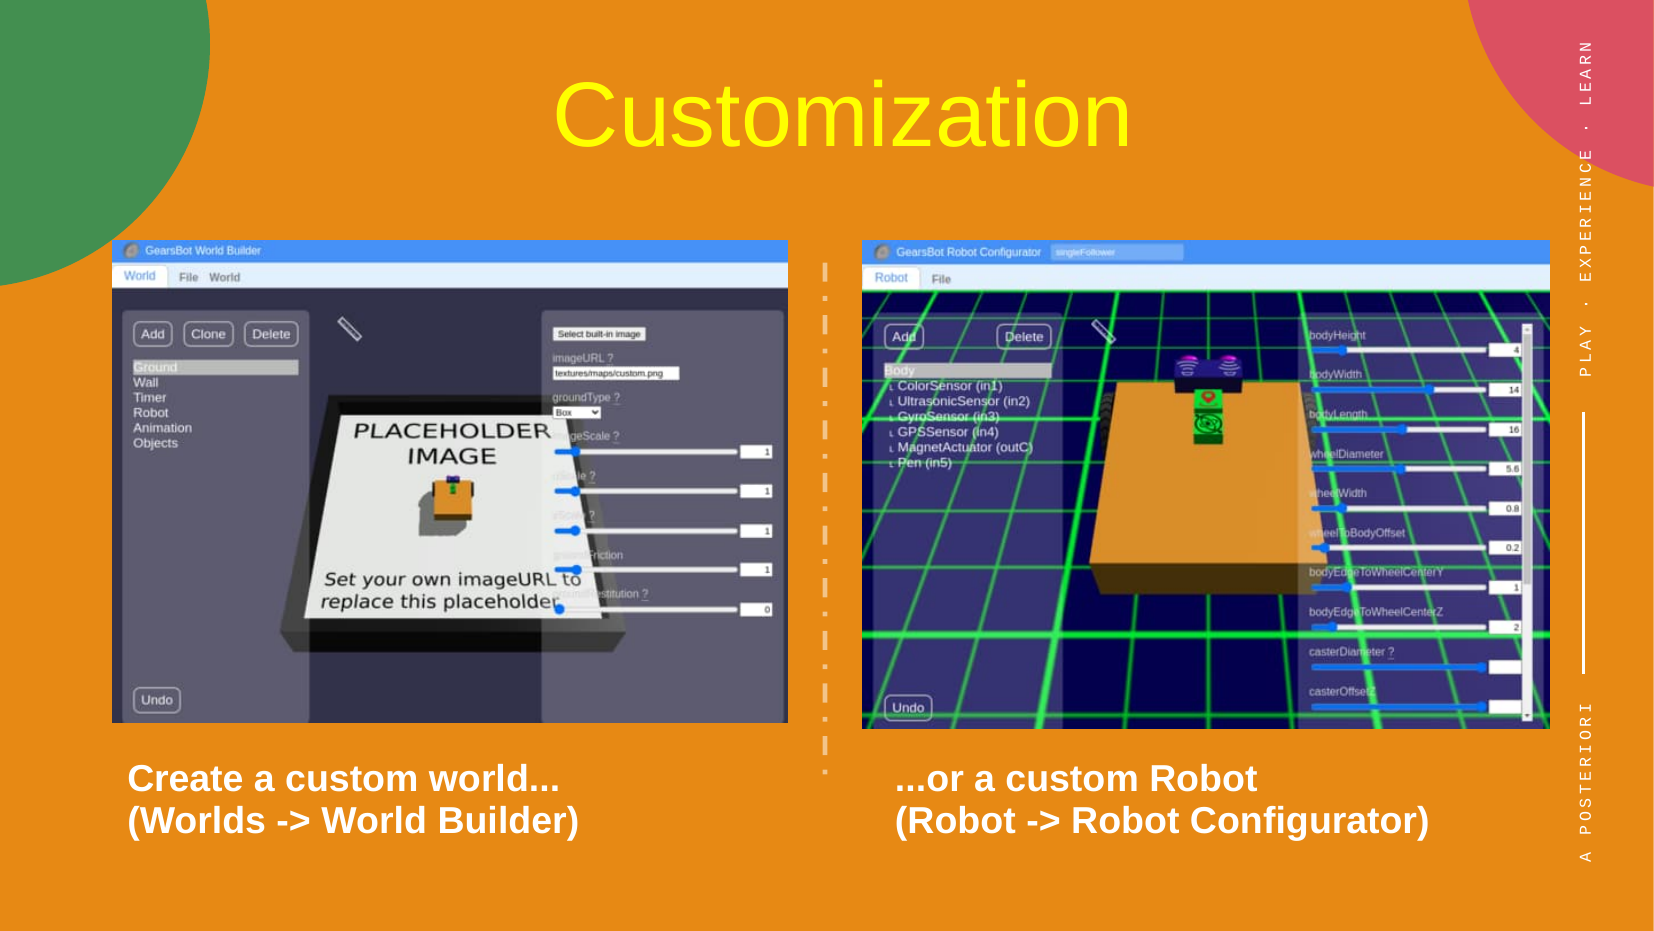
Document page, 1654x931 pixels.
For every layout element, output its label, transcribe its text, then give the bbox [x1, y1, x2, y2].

text_box ...or a custom Robot (Robot -> Robot Configurator) [880, 750, 1518, 849]
title Customization [187, 37, 1501, 193]
picture [112, 240, 788, 723]
text_box Create a custom world... (Worlds -> World Builder) [112, 750, 751, 849]
picture [862, 240, 1550, 729]
